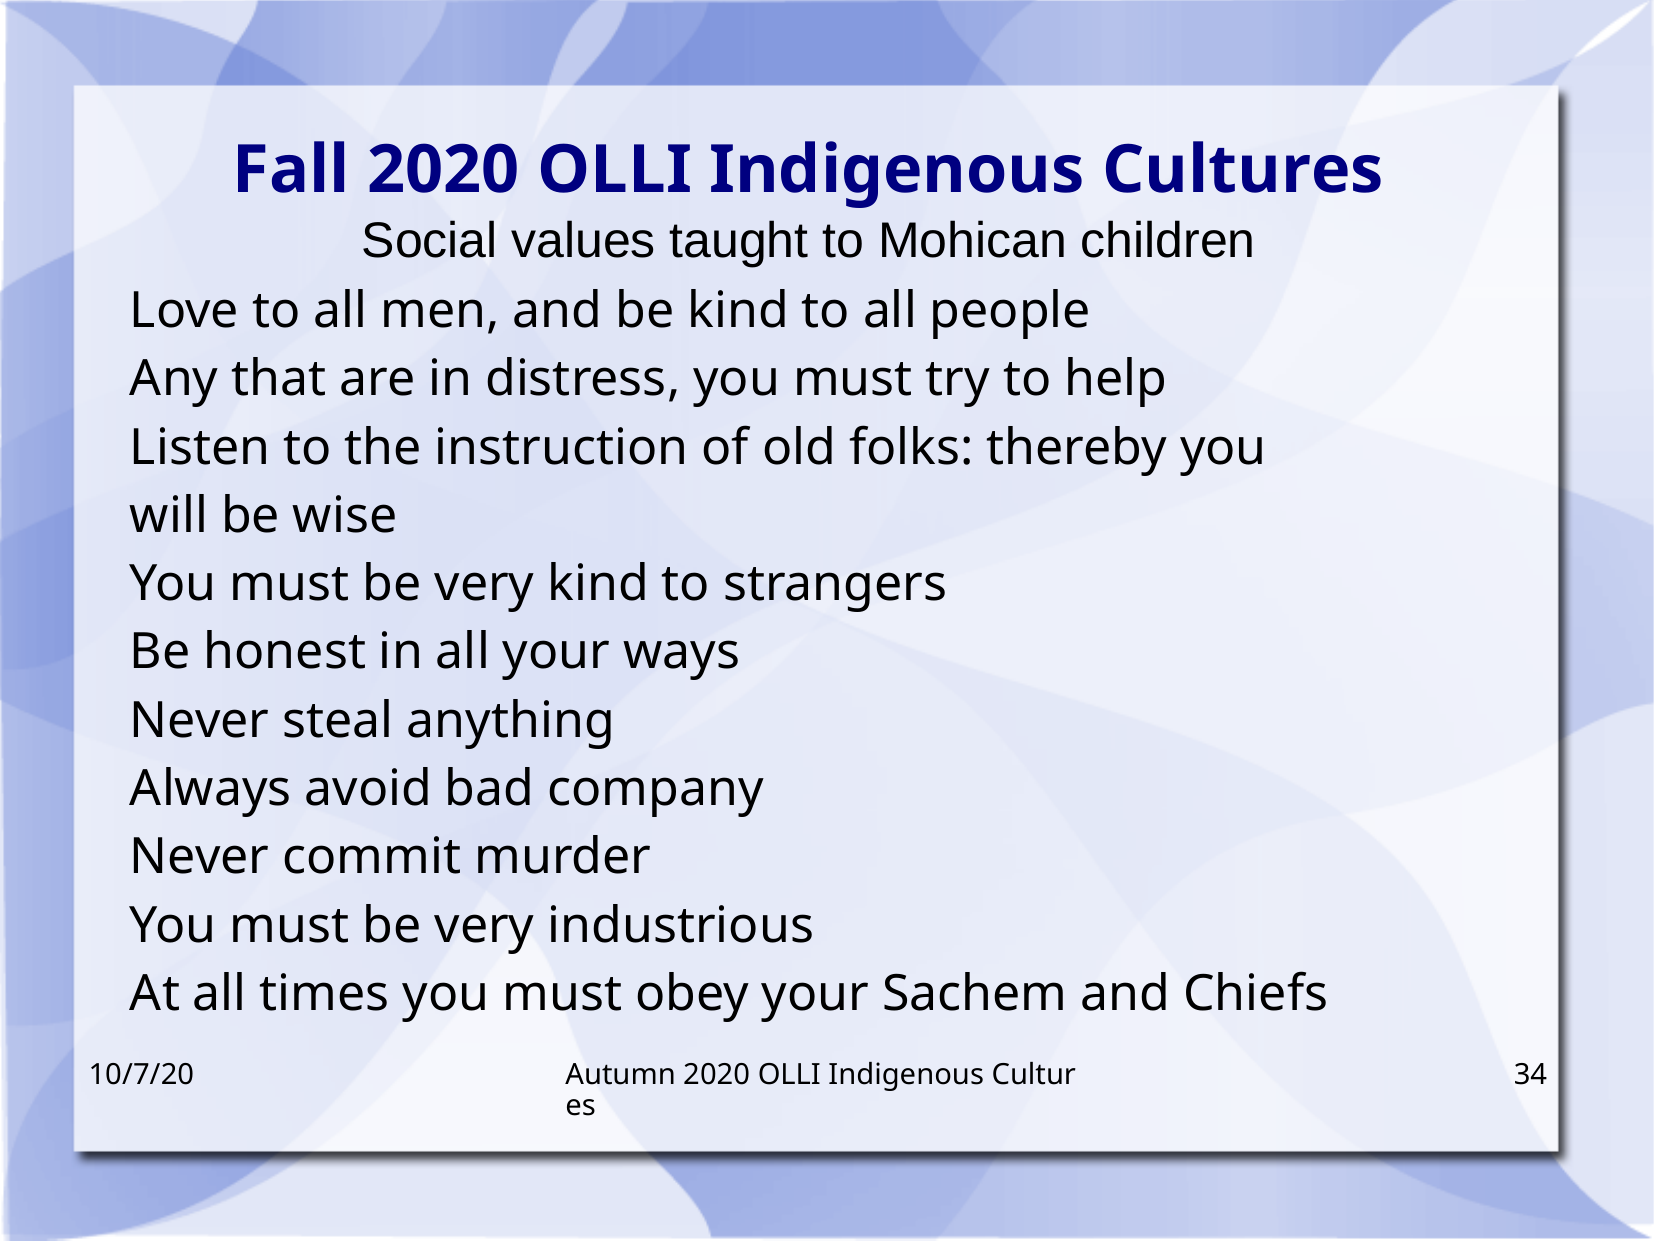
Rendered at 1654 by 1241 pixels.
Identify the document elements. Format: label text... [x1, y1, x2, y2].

subtitle Love to all men, and be kind to all people Any that are in distress, you must try to help Listen to the instruction of old folks: thereby you will be wise You must be very kind to strangers Be honest in all your ways Never steal anything Always avoid bad company Never commit murder You must be very industrious At all times you must obey your Sachem and Chiefs [129, 324, 1489, 975]
title Fall 2020 OLLI Indigenous Cultures Social values taught to Mohican children [82, 90, 1536, 298]
picture [0, 0, 1654, 1241]
